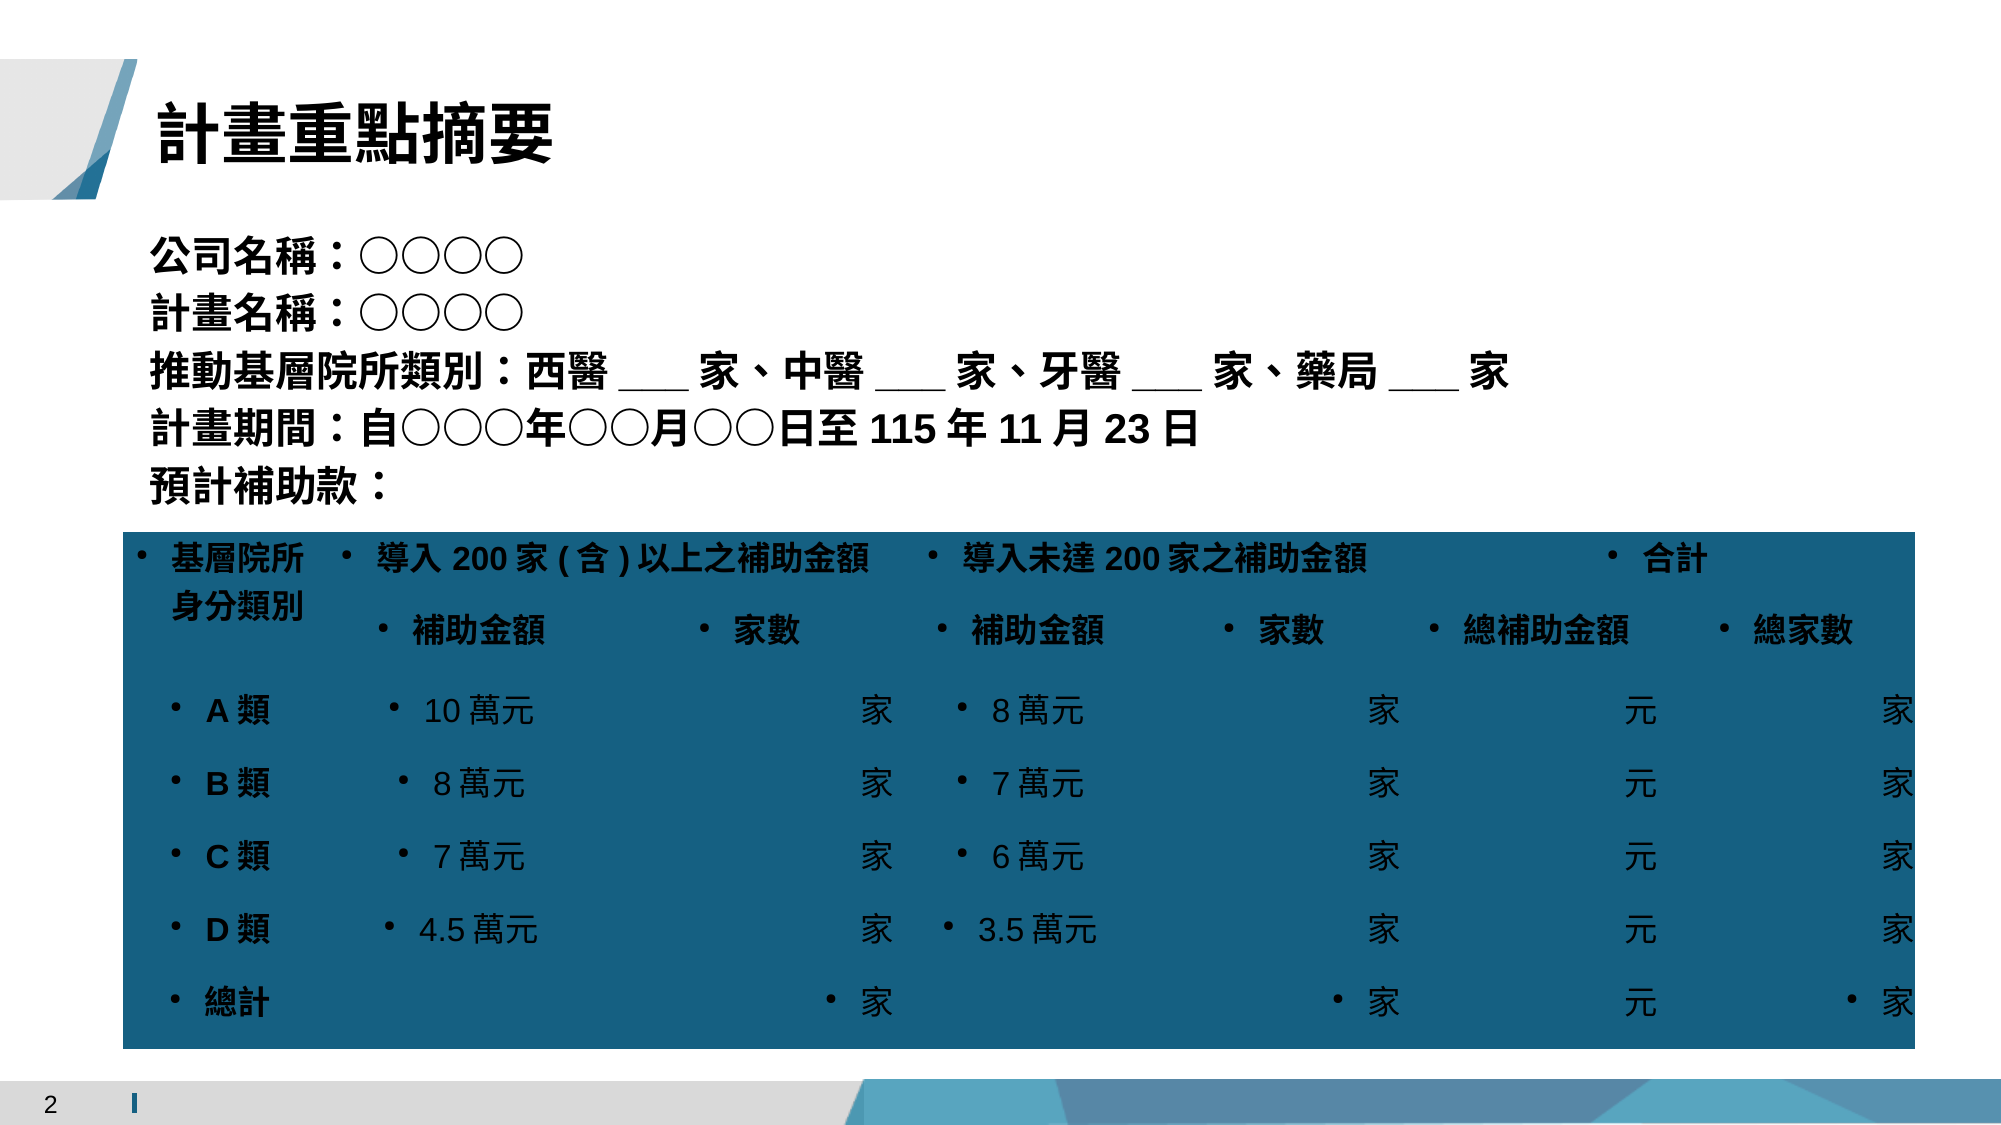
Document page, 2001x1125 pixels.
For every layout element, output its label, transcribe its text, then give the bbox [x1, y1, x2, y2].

table_cell 家數 [606, 604, 894, 684]
table_cell 補助金額 [894, 604, 1147, 684]
table_cell 元 [1401, 976, 1658, 1049]
table_header 基層院所身分類別 [123, 532, 317, 684]
table_cell 家 [606, 903, 894, 976]
table_cell 家 [1147, 757, 1401, 830]
table_cell 7萬元 [894, 757, 1147, 830]
table_cell 家數 [1147, 604, 1401, 684]
table_cell 元 [1401, 684, 1658, 757]
table_cell 補助金額 [317, 604, 606, 684]
table_cell 家 [1147, 684, 1401, 757]
table_cell 家 [606, 830, 894, 903]
table_cell 家 [1658, 976, 1915, 1049]
table_cell 7萬元 [317, 830, 606, 903]
table_cell [317, 976, 606, 1049]
table_header 導入200家(含)以上之補助金額 [317, 532, 894, 604]
table_cell 家 [1147, 976, 1401, 1049]
table_cell B類 [123, 757, 317, 830]
table_cell 8萬元 [317, 757, 606, 830]
table_cell A類 [123, 684, 317, 757]
table_cell 10萬元 [317, 684, 606, 757]
table_cell 6萬元 [894, 830, 1147, 903]
text_box 公司名稱：○○○○ 計畫名稱：○○○○ 推動基層院所類別：西醫___家、中醫___家、牙醫___家、藥局___家 計畫期間：自○○○年○○月○○日至115年11月23日 預計補助款： [134, 214, 1866, 516]
table_cell 家 [1147, 903, 1401, 976]
table_header 合計 [1401, 532, 1915, 604]
table_cell 家 [1658, 903, 1915, 976]
table_cell [894, 976, 1147, 1049]
table_cell 家 [606, 757, 894, 830]
table_cell 家 [606, 684, 894, 757]
table_cell 8萬元 [894, 684, 1147, 757]
table_cell 總計 [123, 976, 317, 1049]
table_cell 4.5萬元 [317, 903, 606, 976]
table_cell 家 [1658, 830, 1915, 903]
table_header 導入未達200家之補助金額 [894, 532, 1401, 604]
table_cell 家 [606, 976, 894, 1049]
table_cell C類 [123, 830, 317, 903]
table_cell 元 [1401, 903, 1658, 976]
table_cell D類 [123, 903, 317, 976]
table_cell 家 [1658, 757, 1915, 830]
text_box [28, 1073, 106, 1125]
table_cell 元 [1401, 830, 1658, 903]
table_cell 家 [1658, 684, 1915, 757]
table_cell 家 [1147, 830, 1401, 903]
table_cell 總補助金額 [1401, 604, 1658, 684]
text_box 計畫重點摘要 [139, 93, 1915, 171]
table_cell 元 [1401, 757, 1658, 830]
table_cell 總家數 [1658, 604, 1915, 684]
table_cell 3.5萬元 [894, 903, 1147, 976]
